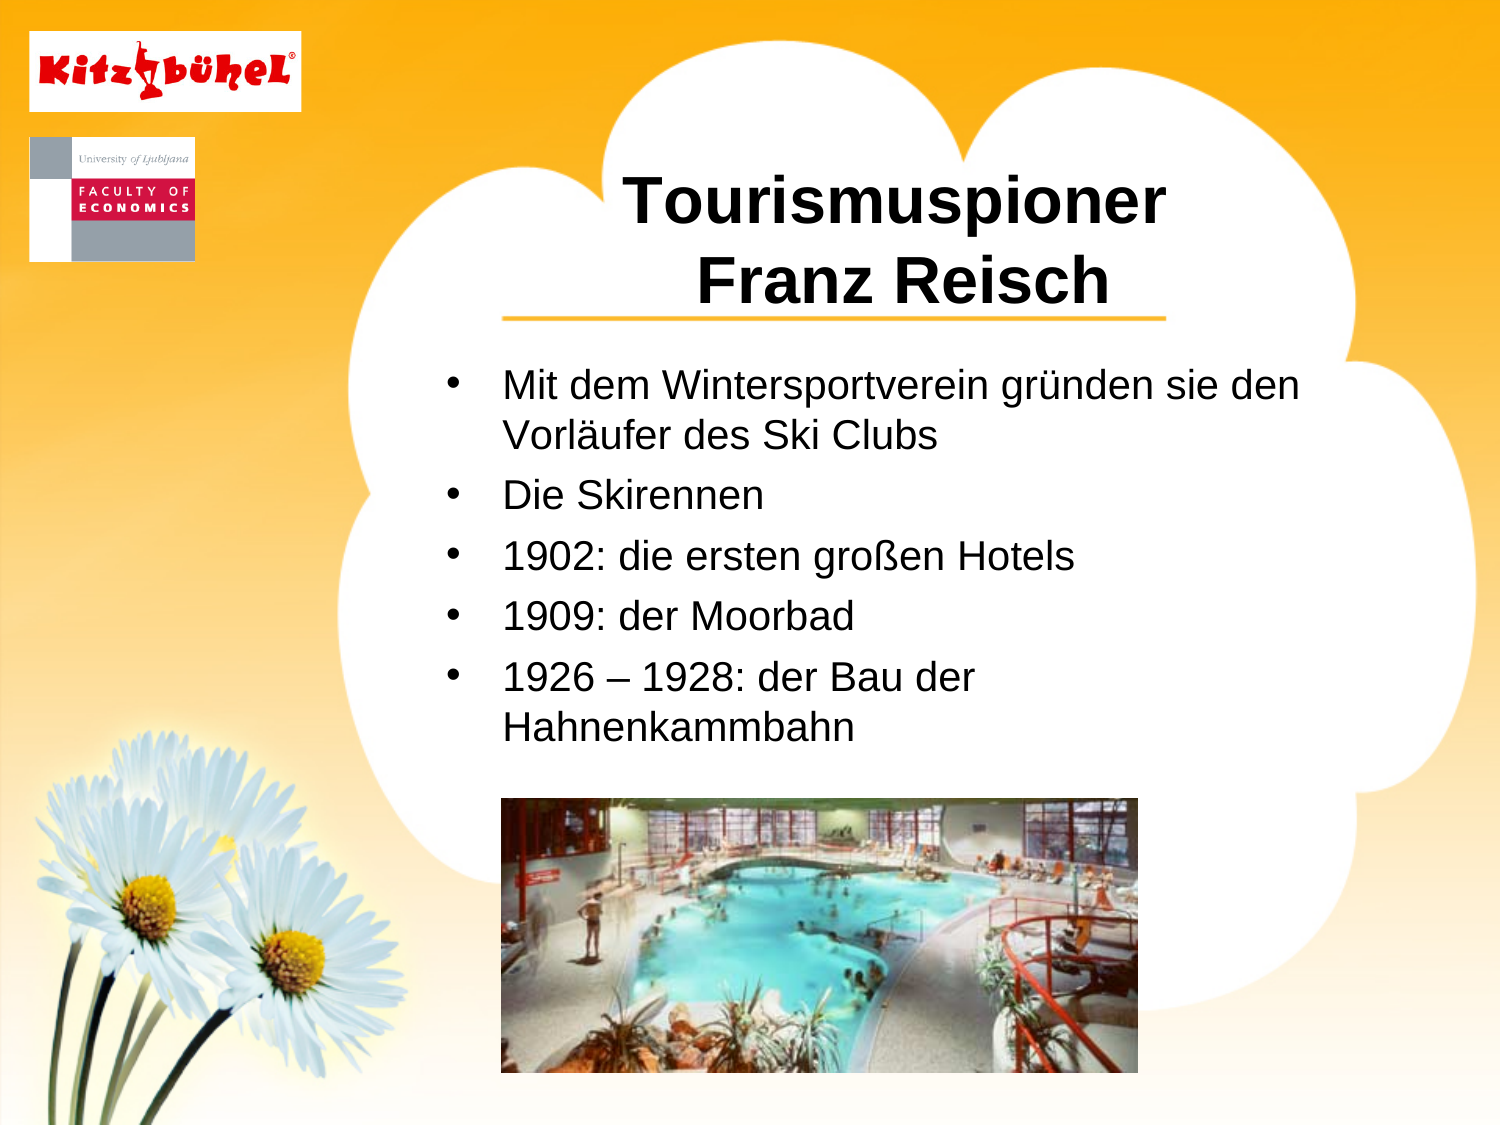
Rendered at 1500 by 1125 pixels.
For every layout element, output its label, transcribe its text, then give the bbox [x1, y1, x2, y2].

picture [0, 0, 1500, 1125]
list Mit dem Wintersportverein gründen sie den Vorläufer des Ski Clubs Die Skirennen 1902: die ersten großen Hotels 1909: der Moorbad 1926 – 1928: der Bau der Hahnenkammbahn [430, 350, 1353, 1093]
text_box [501, 798, 1138, 1073]
title Tourismuspioner Franz Reisch [501, 142, 1307, 331]
